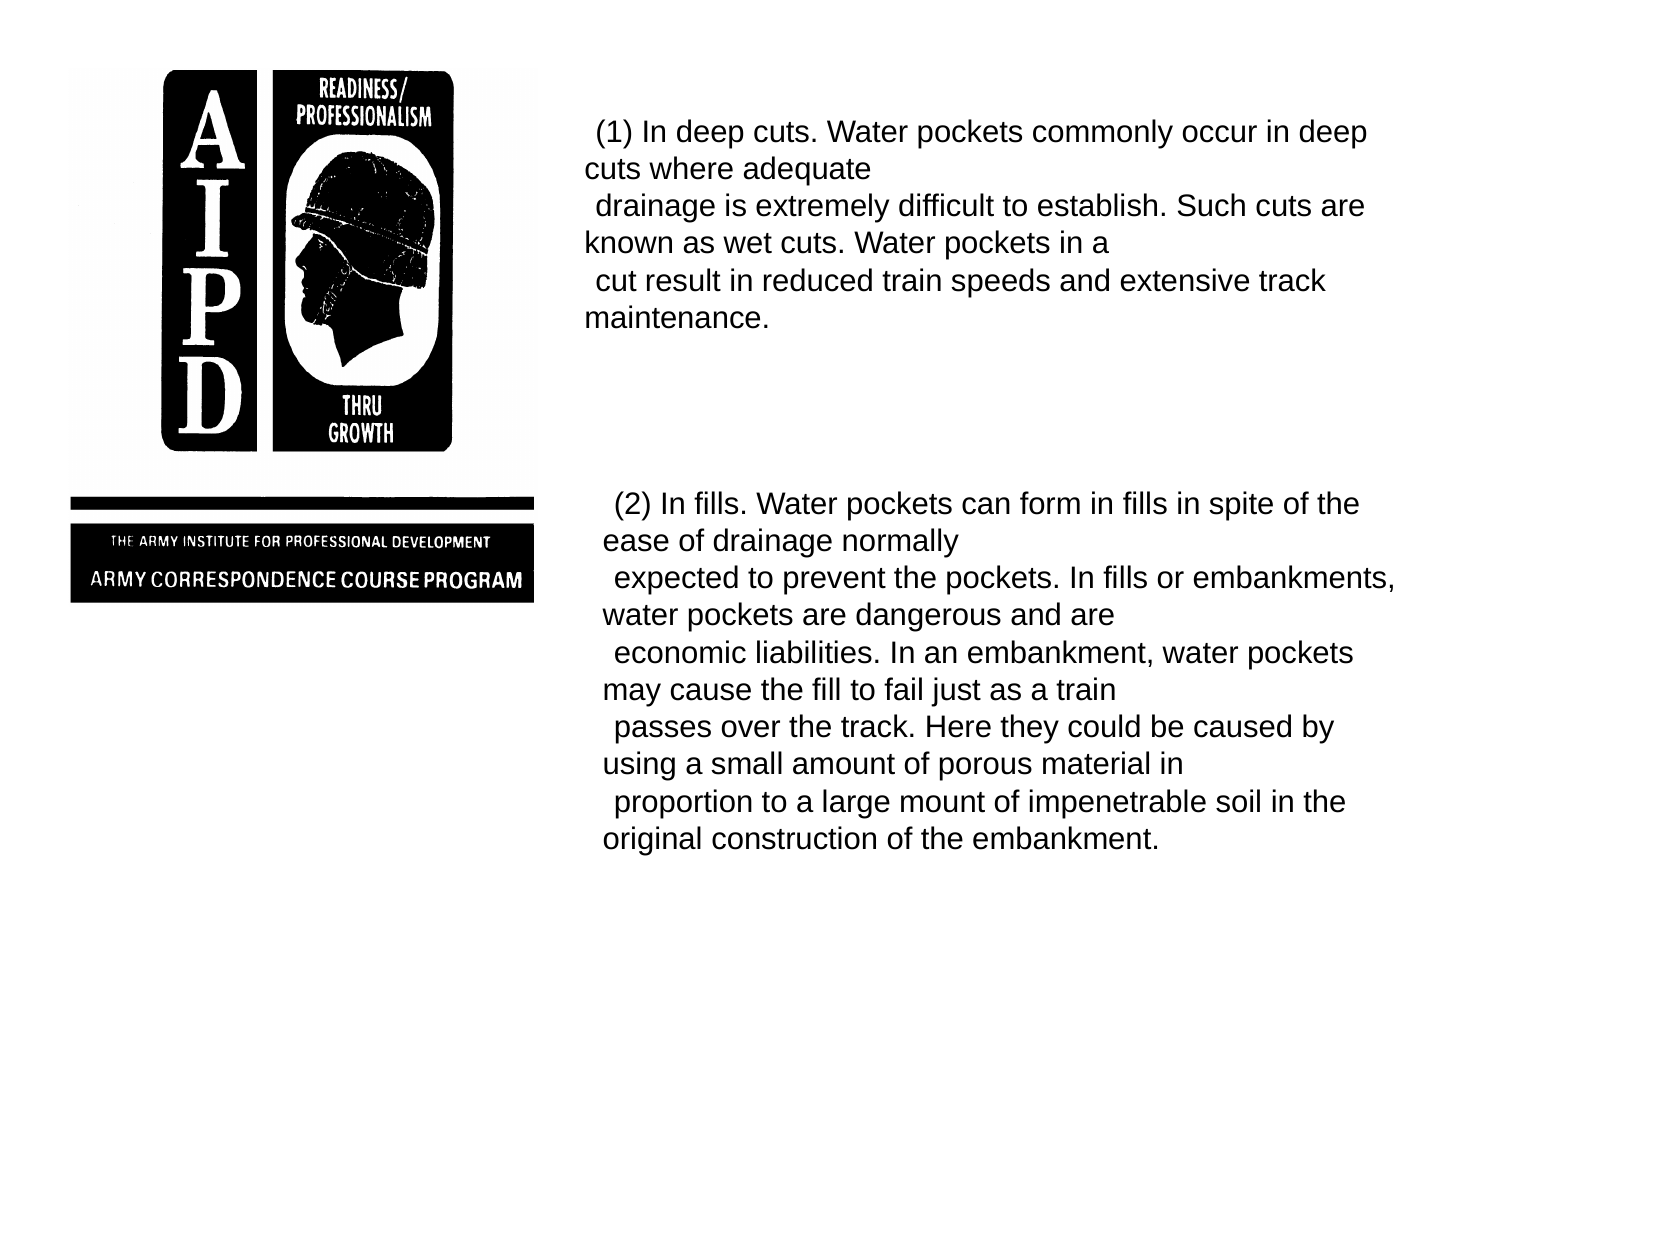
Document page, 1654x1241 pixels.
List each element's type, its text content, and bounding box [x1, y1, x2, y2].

text_box (2) In fills. Water pockets can form in fills in spite of the ease of drainage normally expected to prevent the pockets. In fills or embankments, water pockets are dangerous and are economic liabilities. In an embankment, water pockets may cause the fill to fail just as a train passes over the track. Here they could be caused by using a small amount of porous material in proportion to a large mount of impenetrable soil in the original construction of the embankment. [587, 475, 1415, 864]
text_box (1) In deep cuts. Water pockets commonly occur in deep cuts where adequate drainage is extremely difficult to establish. Such cuts are known as wet cuts. Water pockets in a cut result in reduced train speeds and extensive track maintenance. [569, 103, 1397, 343]
picture [68, 68, 538, 607]
